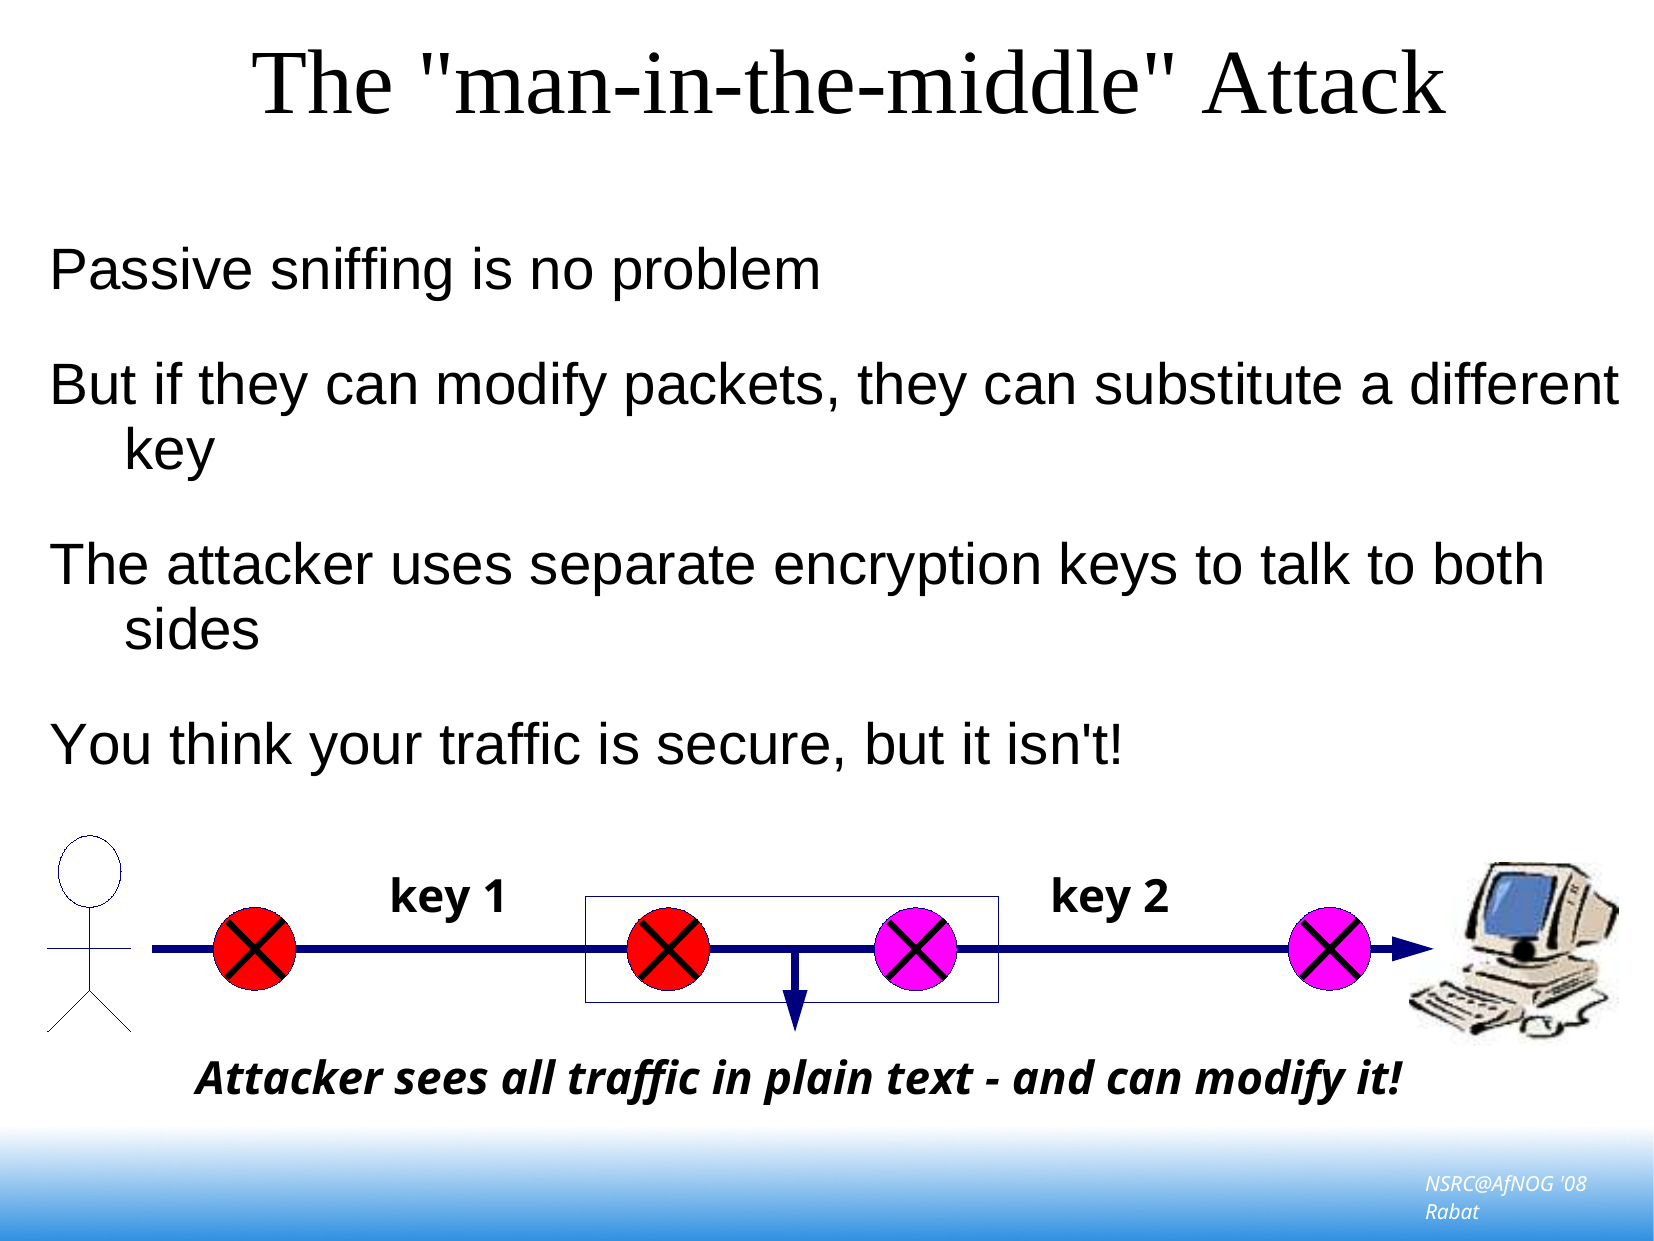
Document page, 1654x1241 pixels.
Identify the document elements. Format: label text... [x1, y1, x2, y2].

text_box [1288, 907, 1356, 991]
picture [1409, 862, 1619, 1046]
text_box Attacker sees all traffic in plain text - and can modify it! [196, 1045, 1404, 1108]
text_box [261, 922, 296, 975]
text_box [922, 923, 958, 976]
text_box key 2 [1050, 862, 1170, 926]
text_box [213, 907, 281, 991]
text_box [674, 922, 710, 976]
text_box [874, 907, 943, 991]
list Passive sniffing is no problem But if they can modify packets, they can substitute a different key The attacker uses separate encryption keys to talk to both sides You think your traffic is secure, but it isn't! [49, 236, 1632, 826]
text_box key 1 [389, 862, 509, 926]
title The "man-in-the-middle" Attack [71, 32, 1628, 230]
picture [0, 1124, 1654, 1241]
text_box [626, 907, 695, 991]
text_box [1336, 922, 1372, 975]
